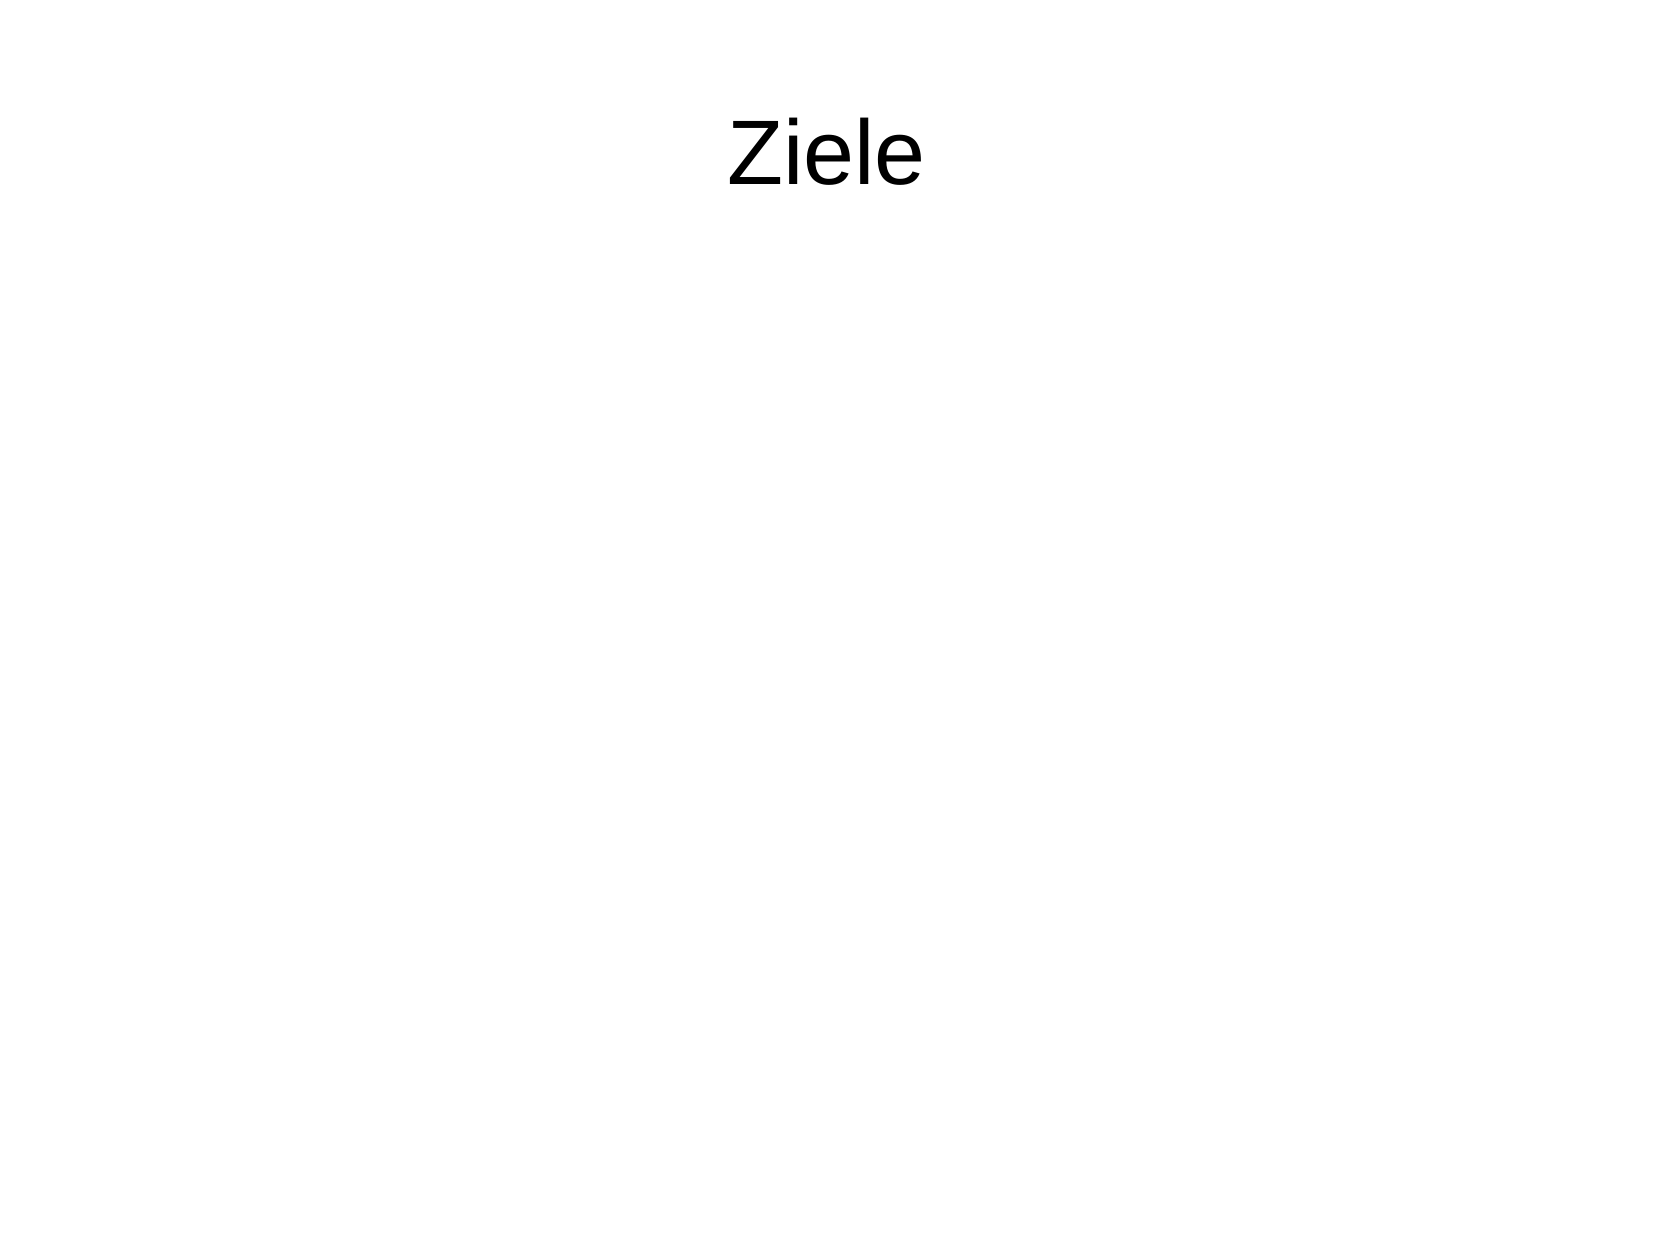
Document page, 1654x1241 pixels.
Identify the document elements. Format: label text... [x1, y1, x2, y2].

title Ziele [82, 56, 1571, 250]
